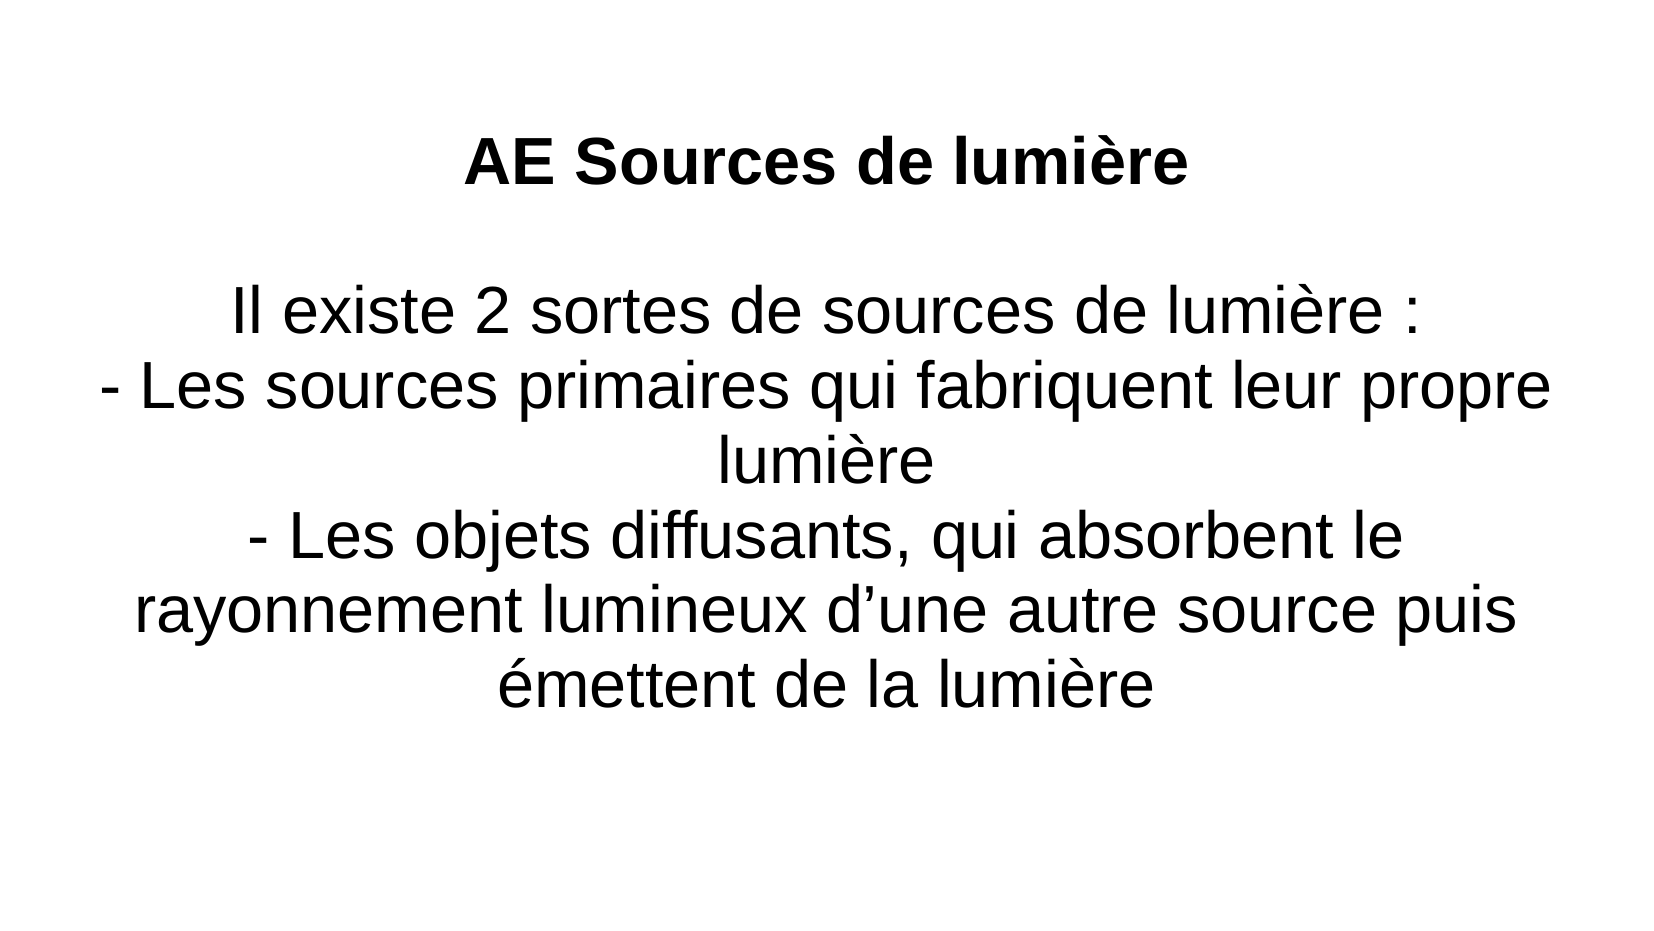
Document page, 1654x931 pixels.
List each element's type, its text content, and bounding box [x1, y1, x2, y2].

subtitle AE Sources de lumière Il existe 2 sortes de sources de lumière : - Les sources primaires qui fabriquent leur propre lumière - Les objets diffusants, qui absorbent le rayonnement lumineux d’une autre source puis émettent de la lumière [82, 88, 1571, 758]
